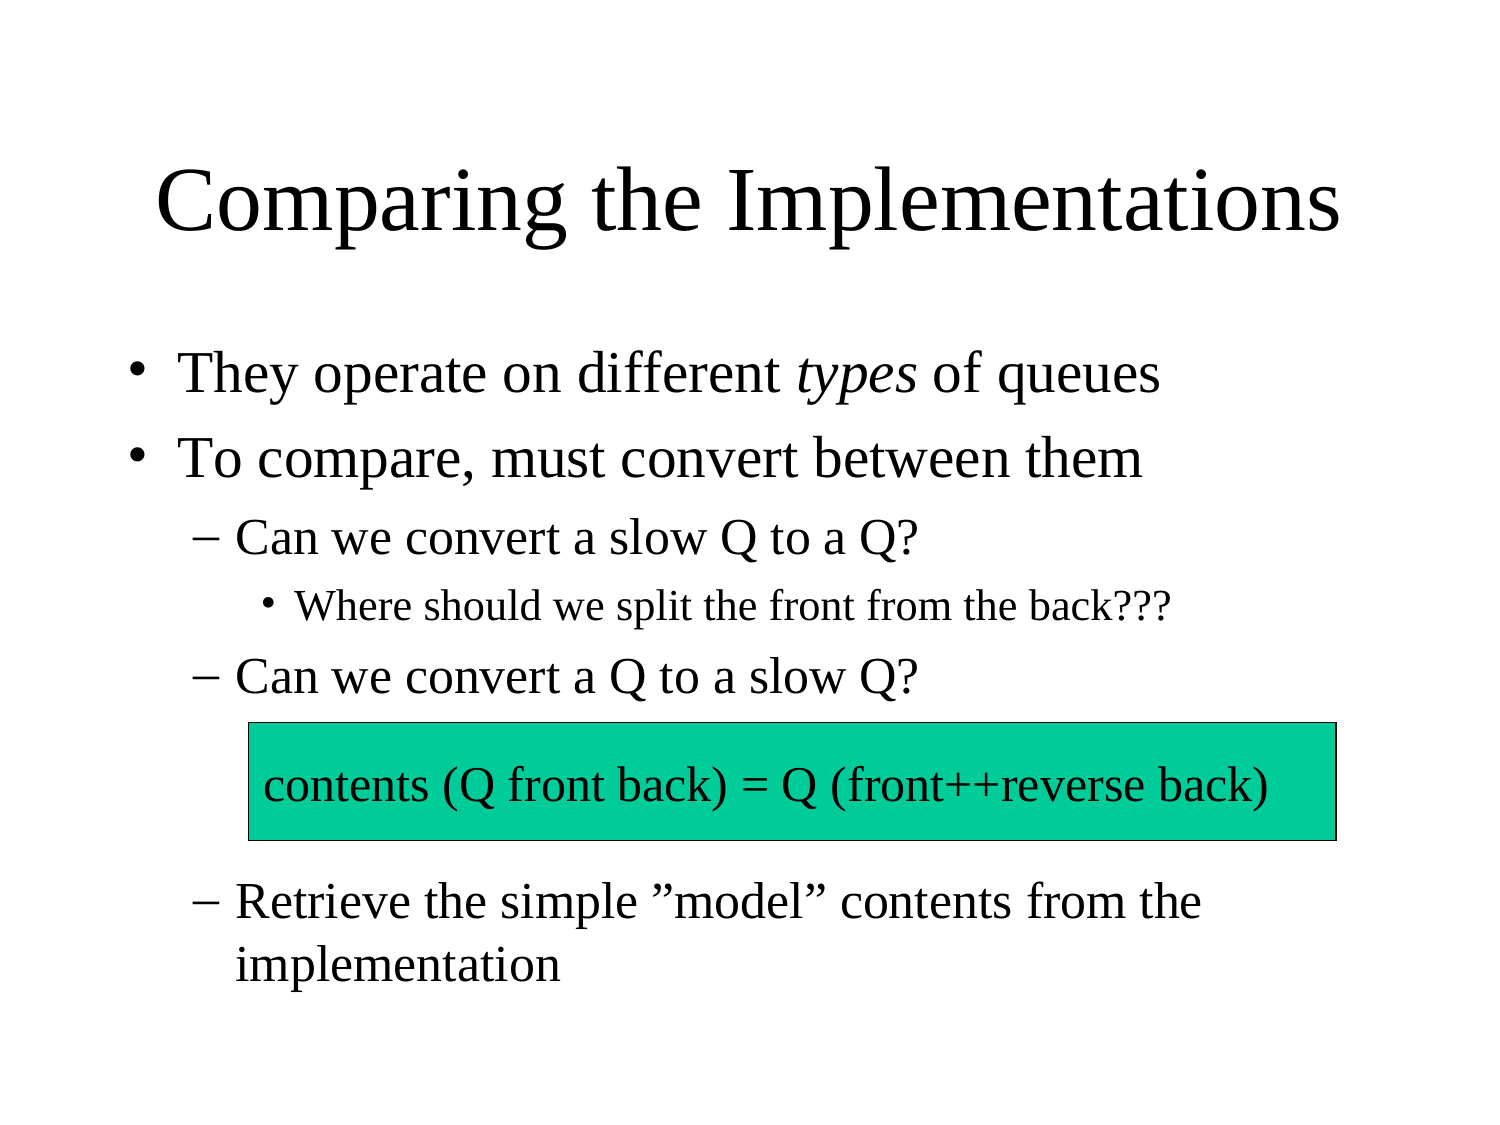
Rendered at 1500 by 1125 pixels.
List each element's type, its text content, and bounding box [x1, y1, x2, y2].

title Comparing the Implementations [112, 99, 1388, 288]
list They operate on different types of queues To compare, must convert between them Can we convert a slow Q to a Q? Where should we split the front from the back??? Can we convert a Q to a slow Q? Retrieve the simple ”model” contents from the implementation [112, 324, 1388, 1000]
text_box contents (Q front back) = Q (front++reverse back) [248, 722, 1336, 841]
